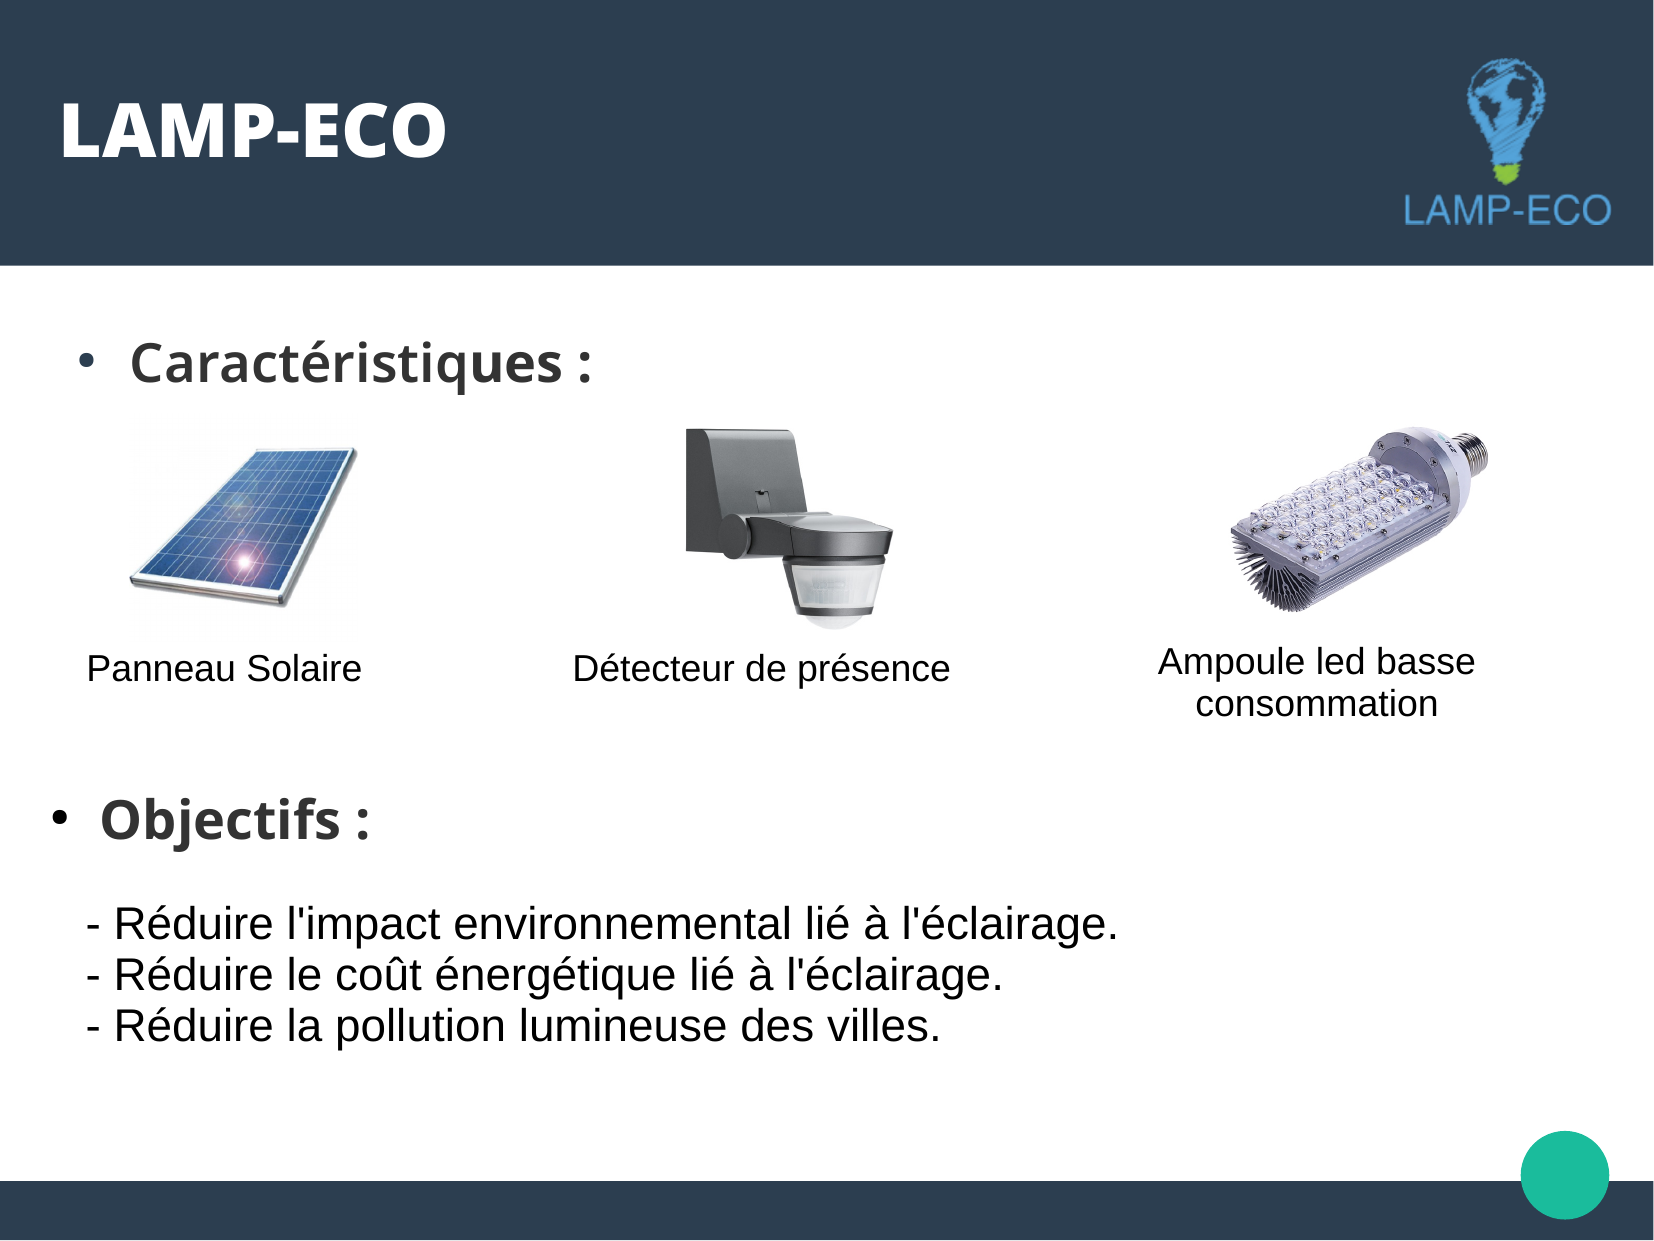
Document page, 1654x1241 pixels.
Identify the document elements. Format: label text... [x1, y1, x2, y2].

picture [685, 428, 894, 638]
list Caractéristiques : [59, 324, 1595, 1152]
title LAMP-ECO [59, 49, 1595, 207]
picture [1228, 415, 1492, 626]
text_box Ampoule led basse consommation [1098, 633, 1536, 732]
picture [1370, 58, 1647, 225]
text_box Panneau Solaire [35, 640, 414, 697]
picture [129, 413, 358, 640]
text_box Objectifs : - Réduire l'impact environnemental lié à l'éclairage. - Réduire le coût énergétique lié à l'éclairage. - Réduire la pollution lumineuse des villes. [35, 732, 1583, 1132]
text_box Détecteur de présence [543, 640, 981, 697]
